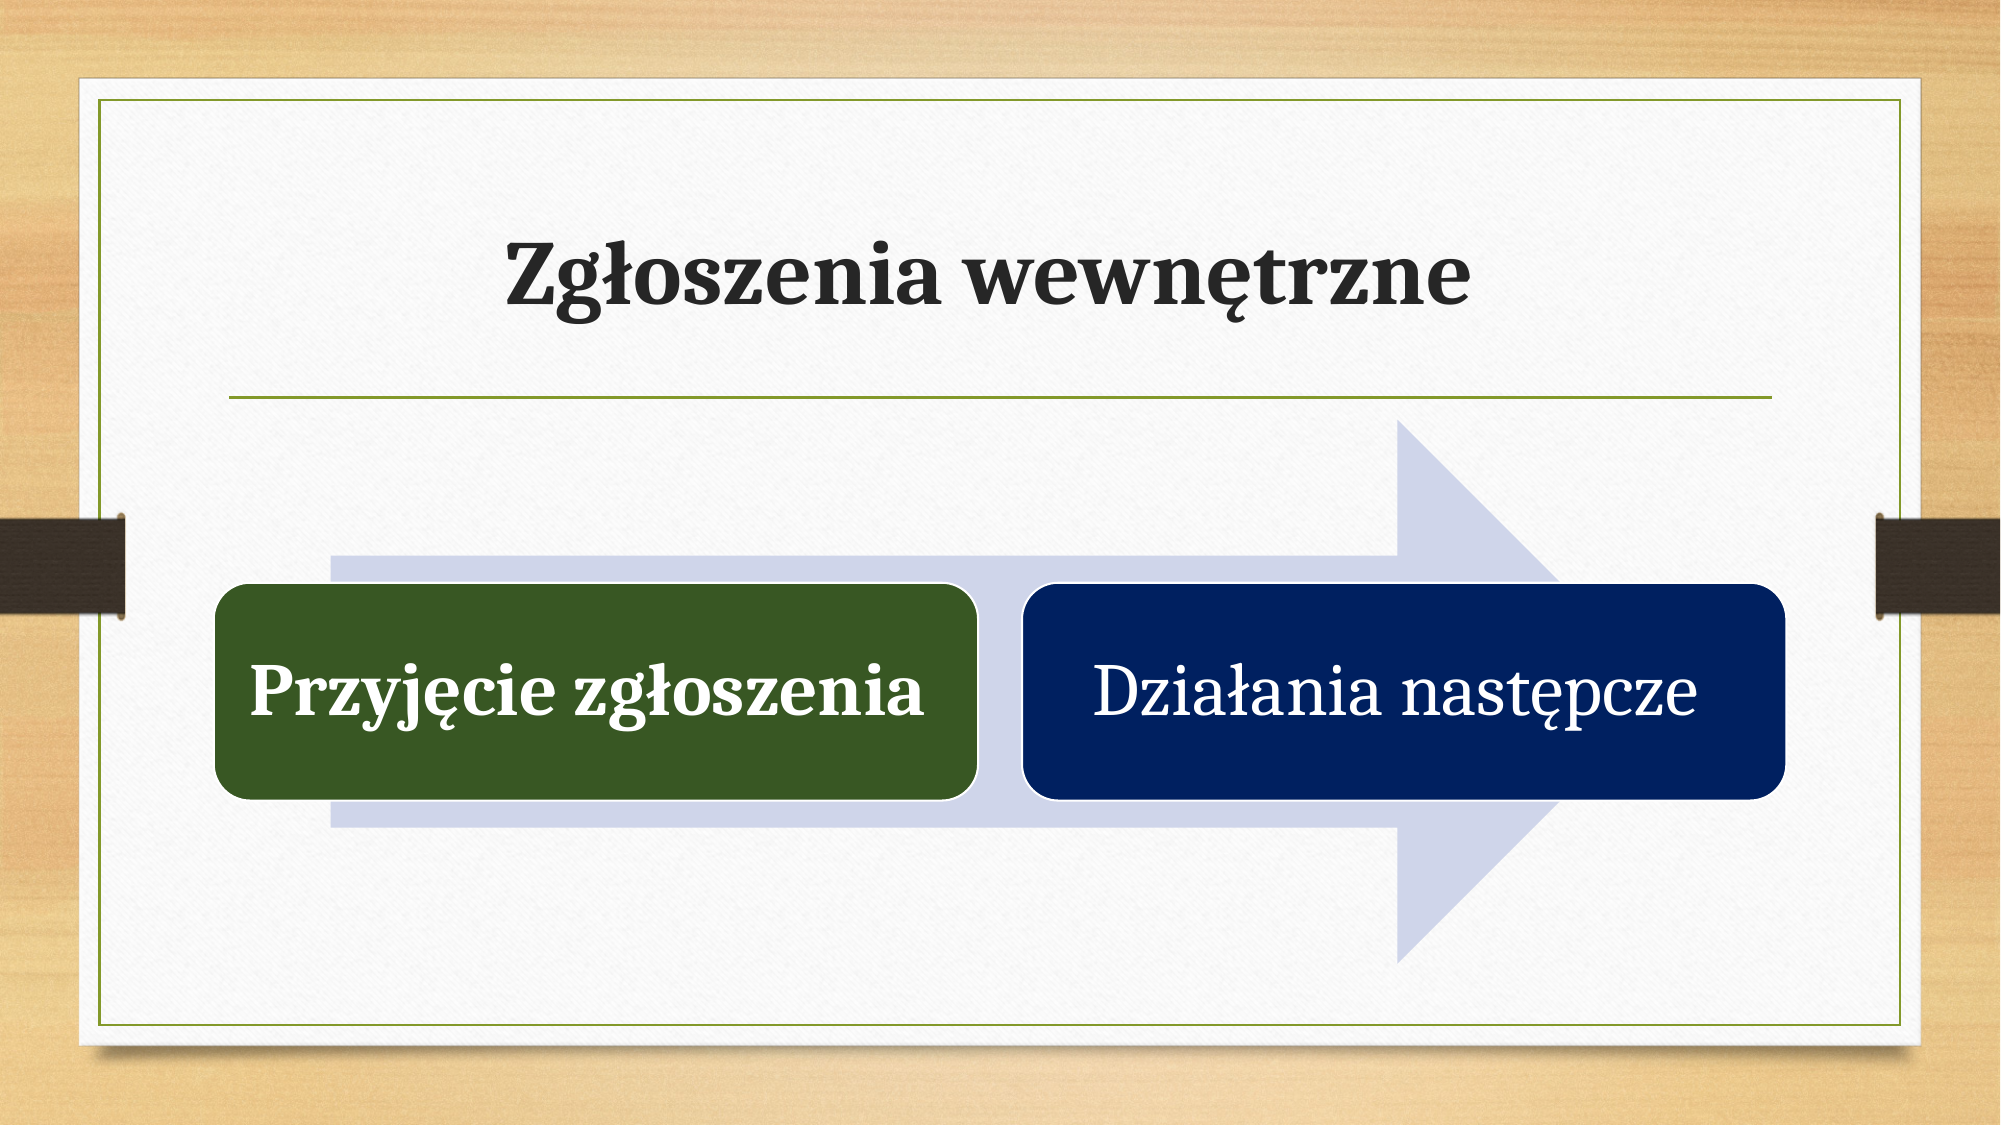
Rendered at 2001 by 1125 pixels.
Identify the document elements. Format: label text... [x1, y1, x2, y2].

title Zgłoszenia wewnętrzne [212, 161, 1788, 376]
text_box Przyjęcie zgłoszenia [213, 582, 979, 801]
text_box Działania następcze [1022, 582, 1787, 801]
text_box [330, 419, 1561, 964]
